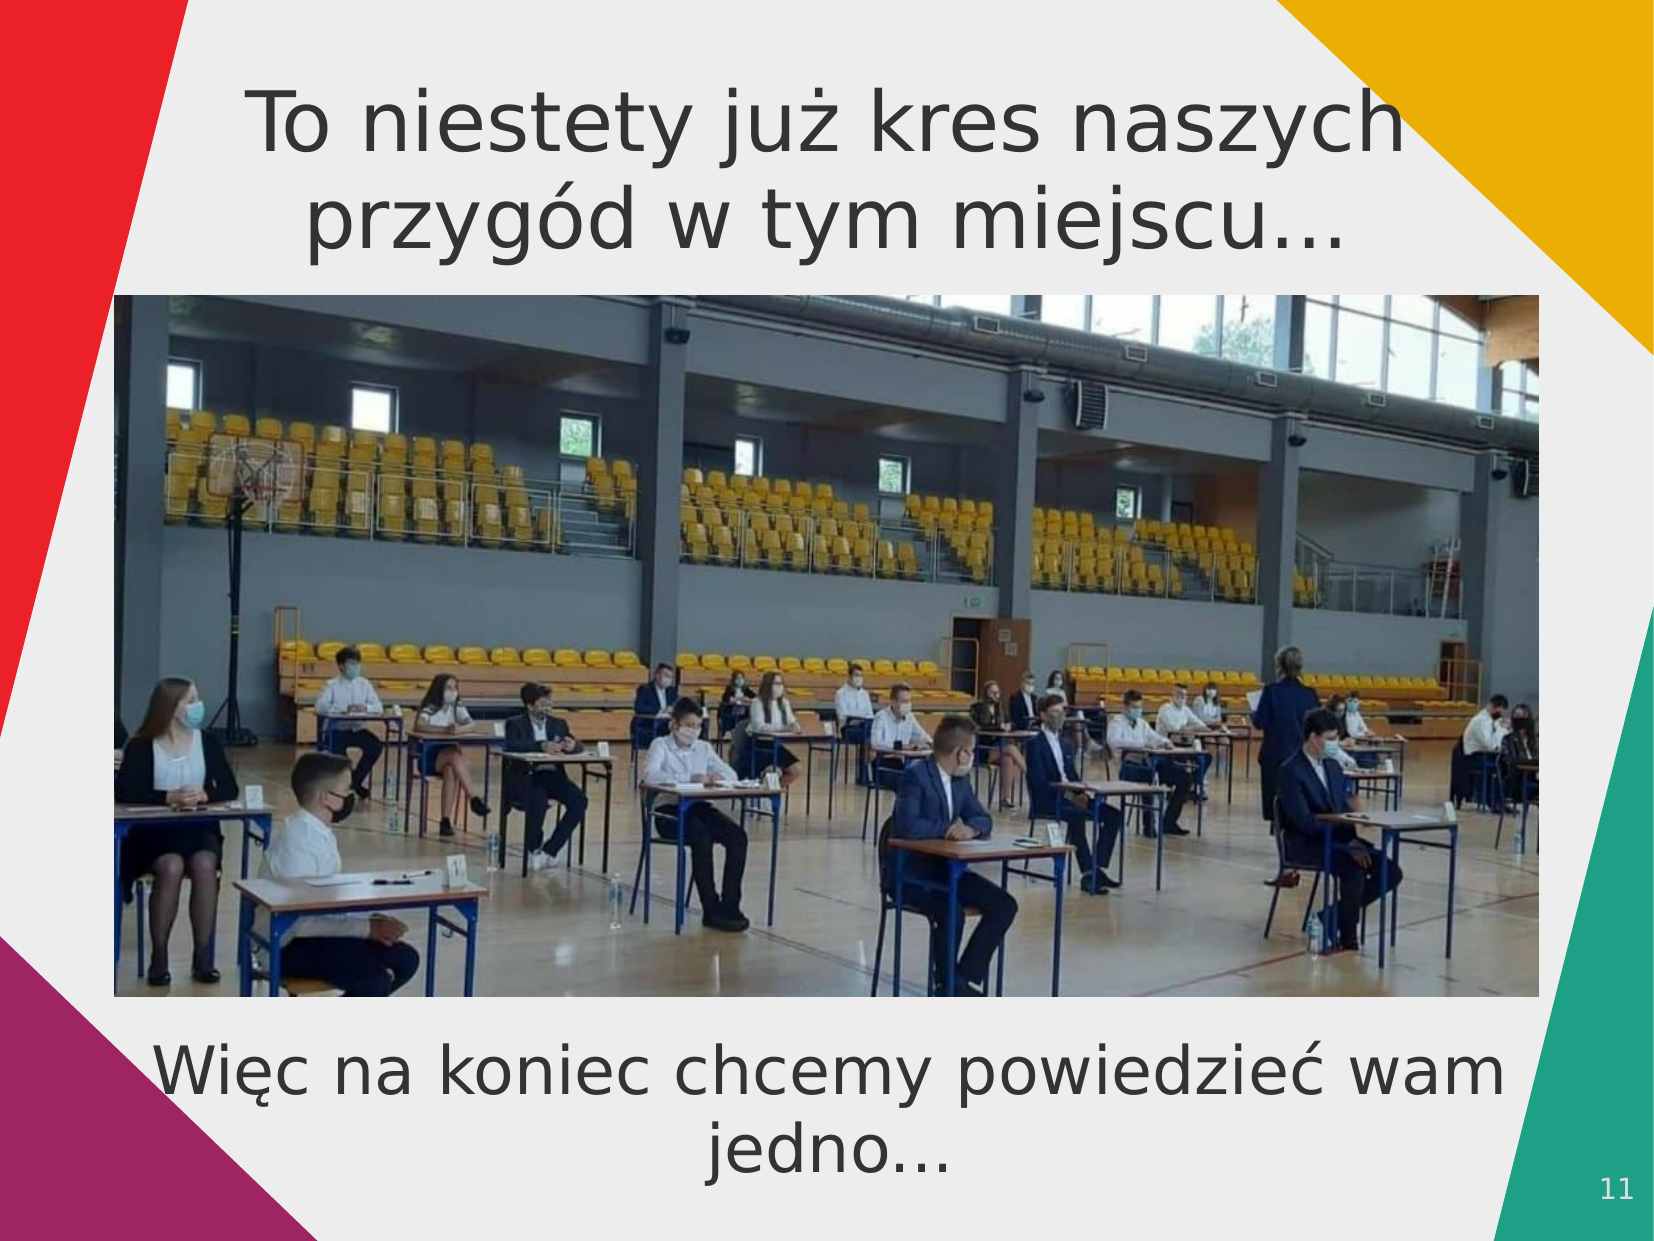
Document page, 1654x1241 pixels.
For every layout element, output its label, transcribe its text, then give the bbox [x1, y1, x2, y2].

title To niestety już kres naszych przygód w tym miejscu... [114, 73, 1539, 271]
picture [114, 295, 1539, 997]
title Więc na koniec chcemy powiedzieć wam jedno... [118, 1015, 1542, 1205]
